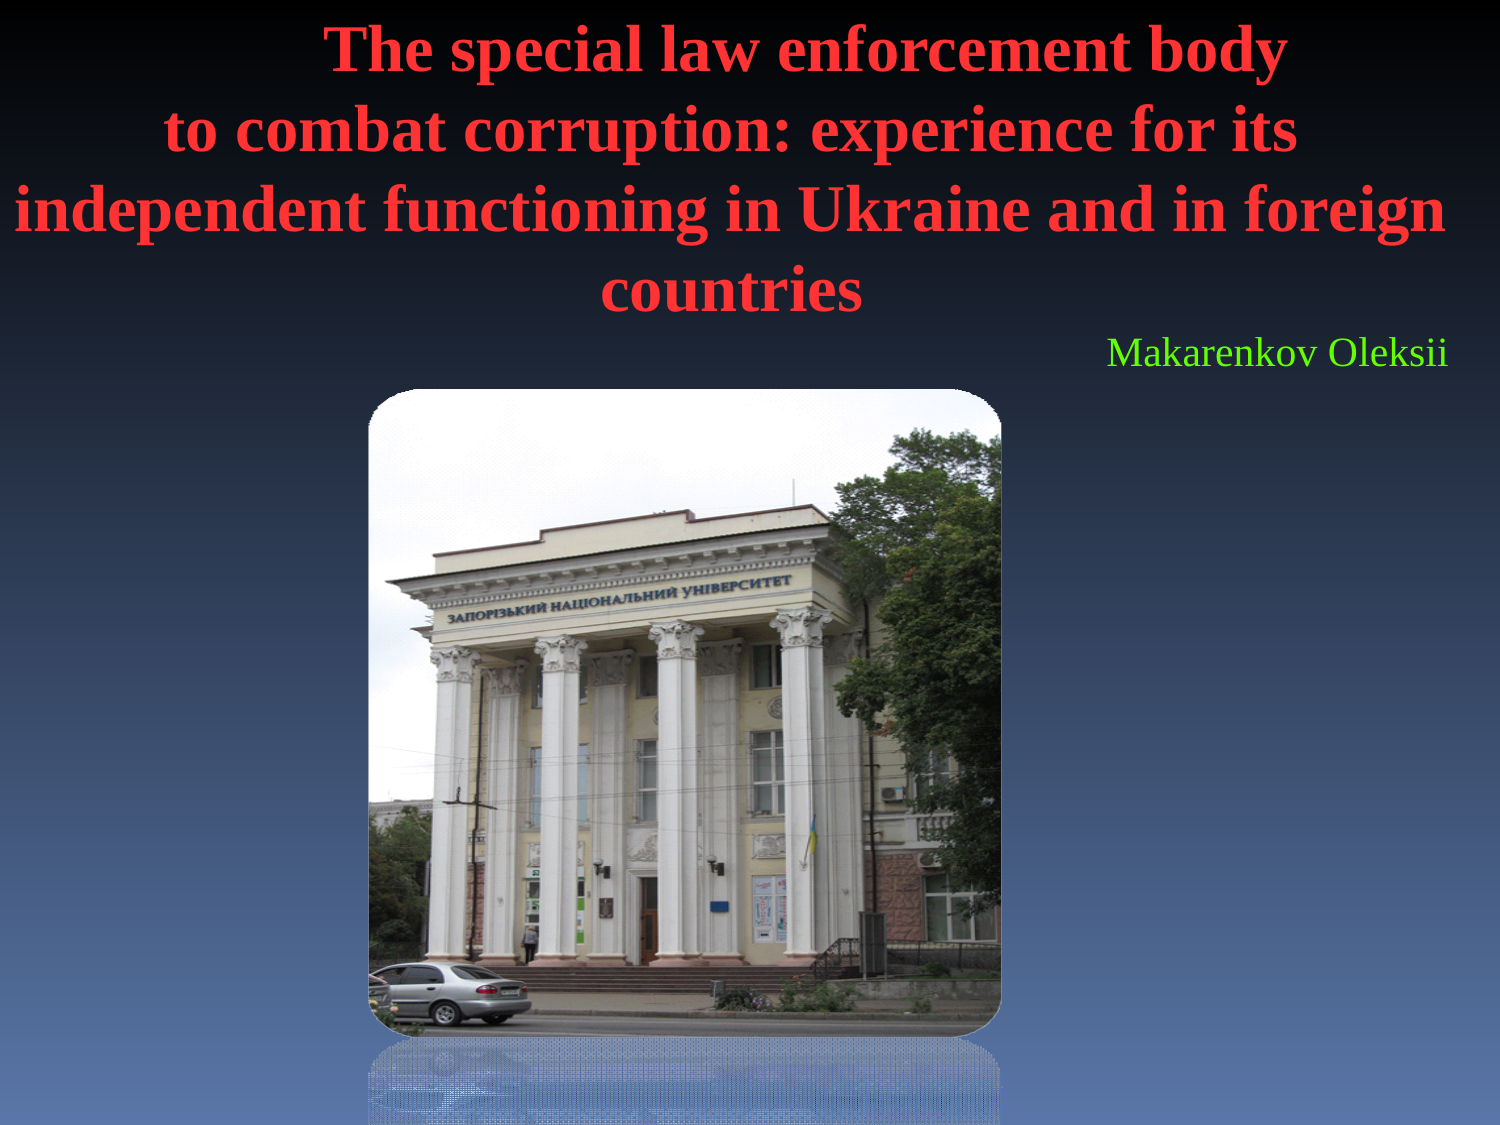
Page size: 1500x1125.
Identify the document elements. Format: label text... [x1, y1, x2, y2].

picture [366, 389, 1004, 1125]
text_box The special law enforcement body to combat corruption: experience for its independent functioning in Ukraine and in foreign countries Makarenkov Oleksii [0, 0, 1500, 433]
